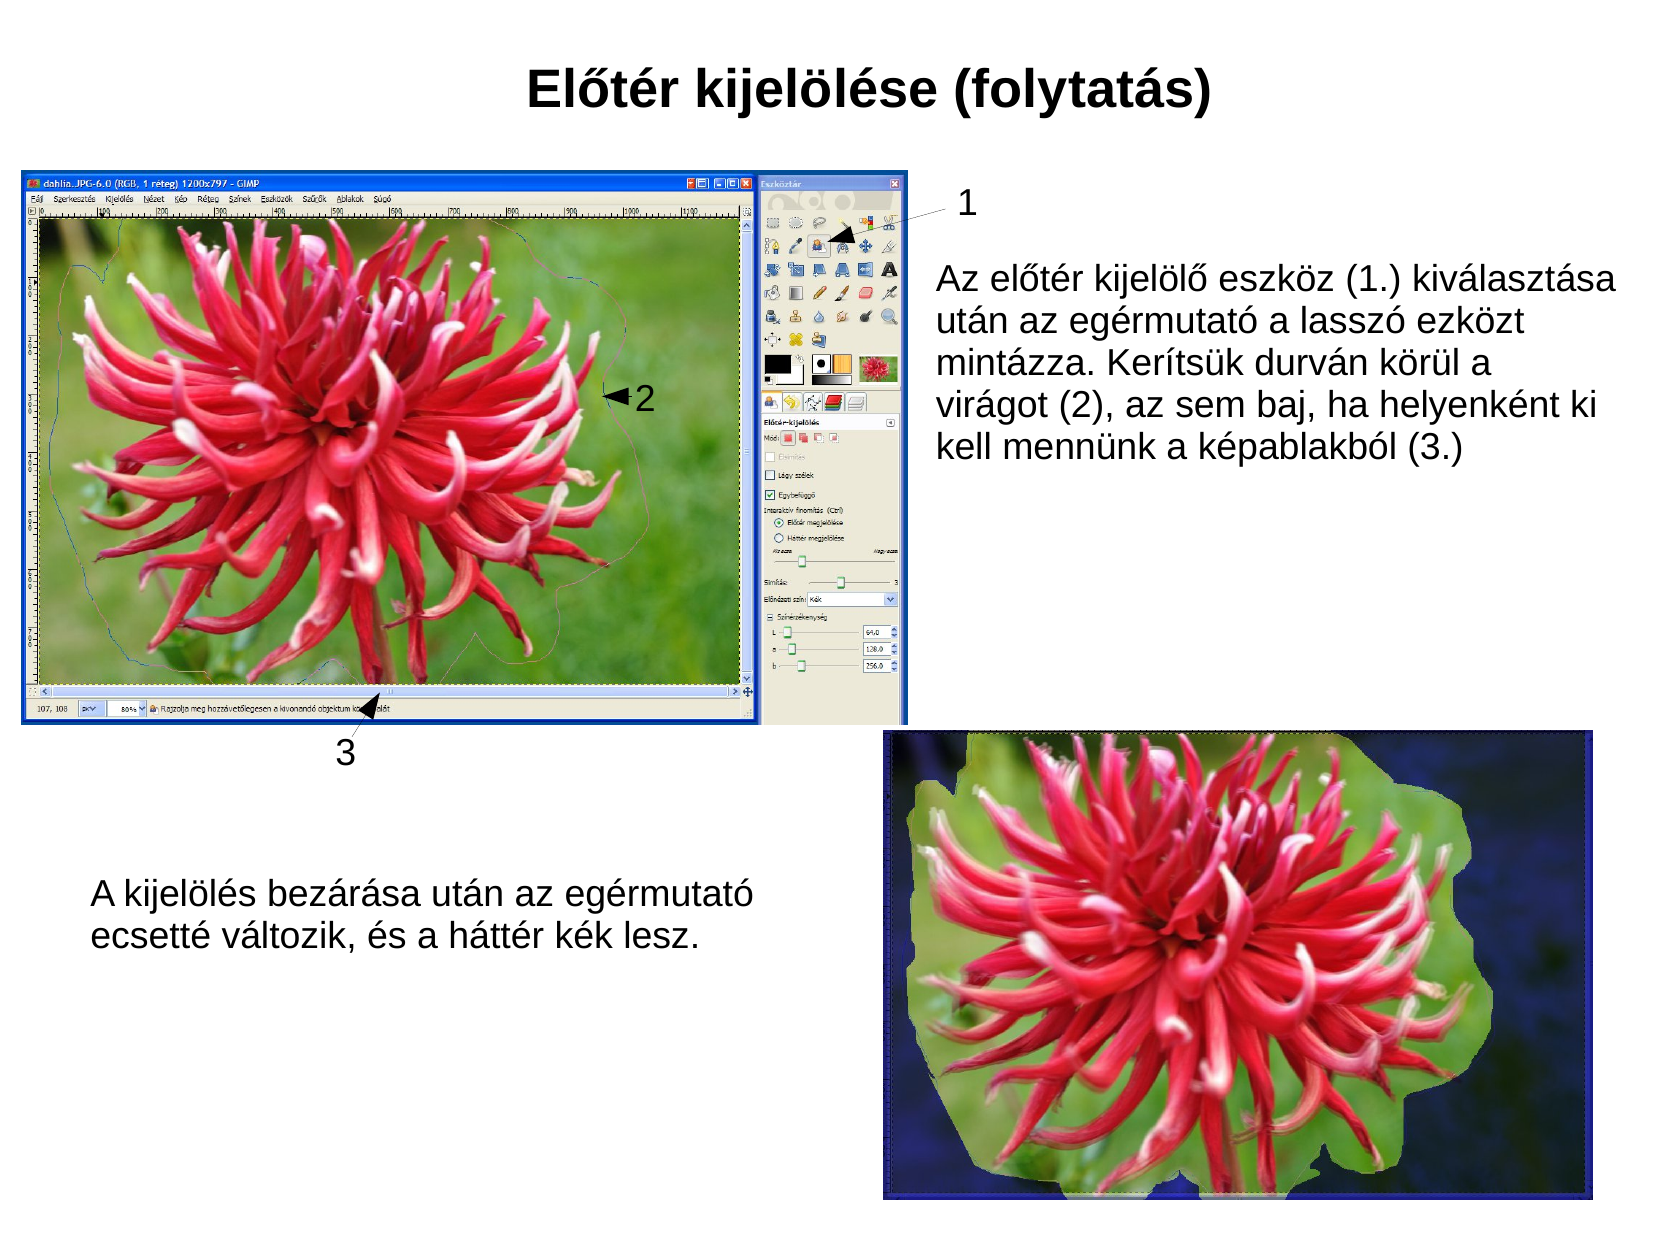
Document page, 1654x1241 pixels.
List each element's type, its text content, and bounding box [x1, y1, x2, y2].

text_box 2 [620, 370, 671, 427]
picture [883, 730, 1593, 1200]
text_box A kijelölés bezárása után az egérmutató ecsetté változik, és a háttér kék lesz. [75, 865, 769, 965]
text_box 3 [320, 723, 372, 781]
picture [21, 170, 908, 725]
text_box Az előtér kijelölő eszköz (1.) kiválasztása után az egérmutató a lasszó ezközt mintázza. Kerítsük durván körül a virágot (2), az sem baj, ha helyenként ki kell mennünk a képablakból (3.) [921, 249, 1631, 476]
text_box 1 [942, 174, 993, 232]
text_box Előtér kijelölése (folytatás) [511, 50, 1228, 128]
